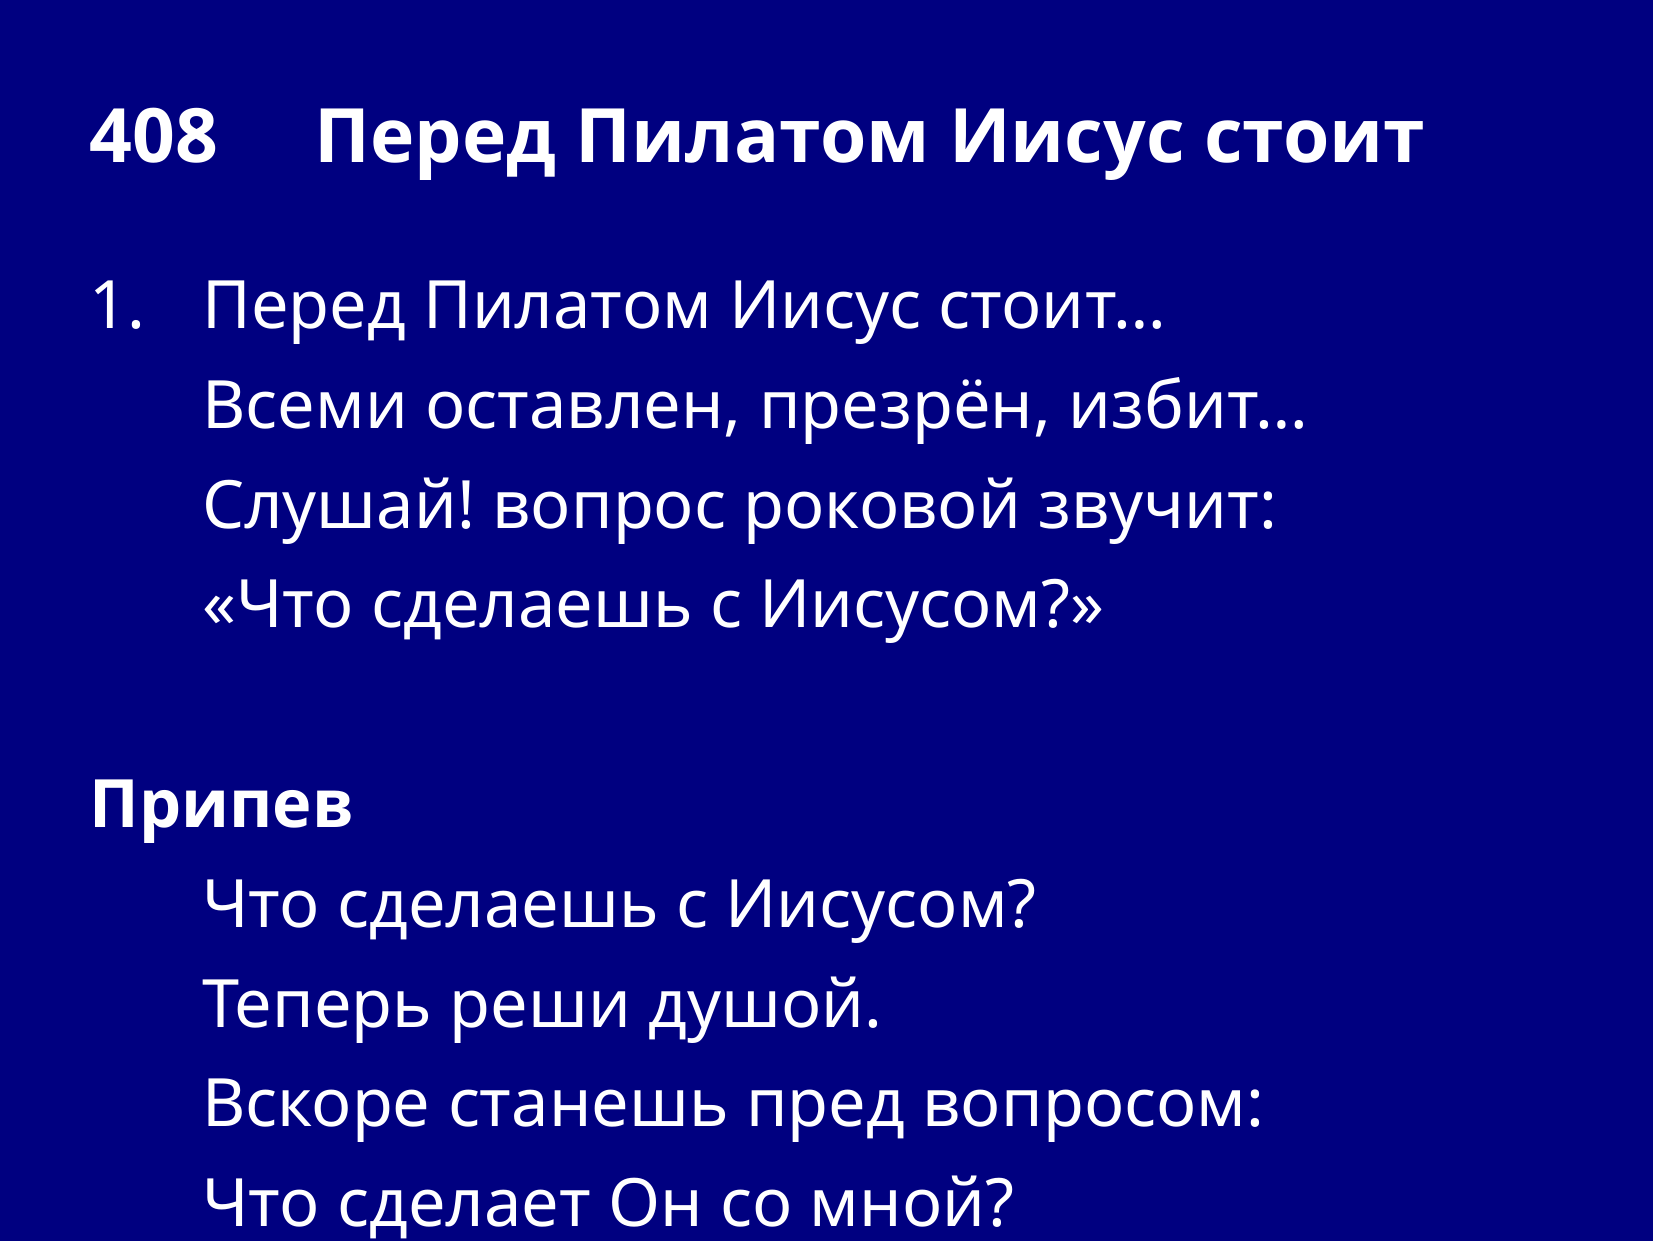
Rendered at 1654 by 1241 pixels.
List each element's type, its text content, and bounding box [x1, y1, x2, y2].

text_box 408 Перед Пилатом Иисус стоит [75, 75, 1576, 188]
text_box 1. Перед Пилатом Иисус стоит… Всеми оставлен, презрён, избит… Слушай! вопрос роковой звучит: «Что сделаешь с Иисусом?» Припев Что сделаешь с Иисусом? Теперь реши душой. Вскоре станешь пред вопросом: Что сделает Он со мной? [75, 188, 1576, 1163]
